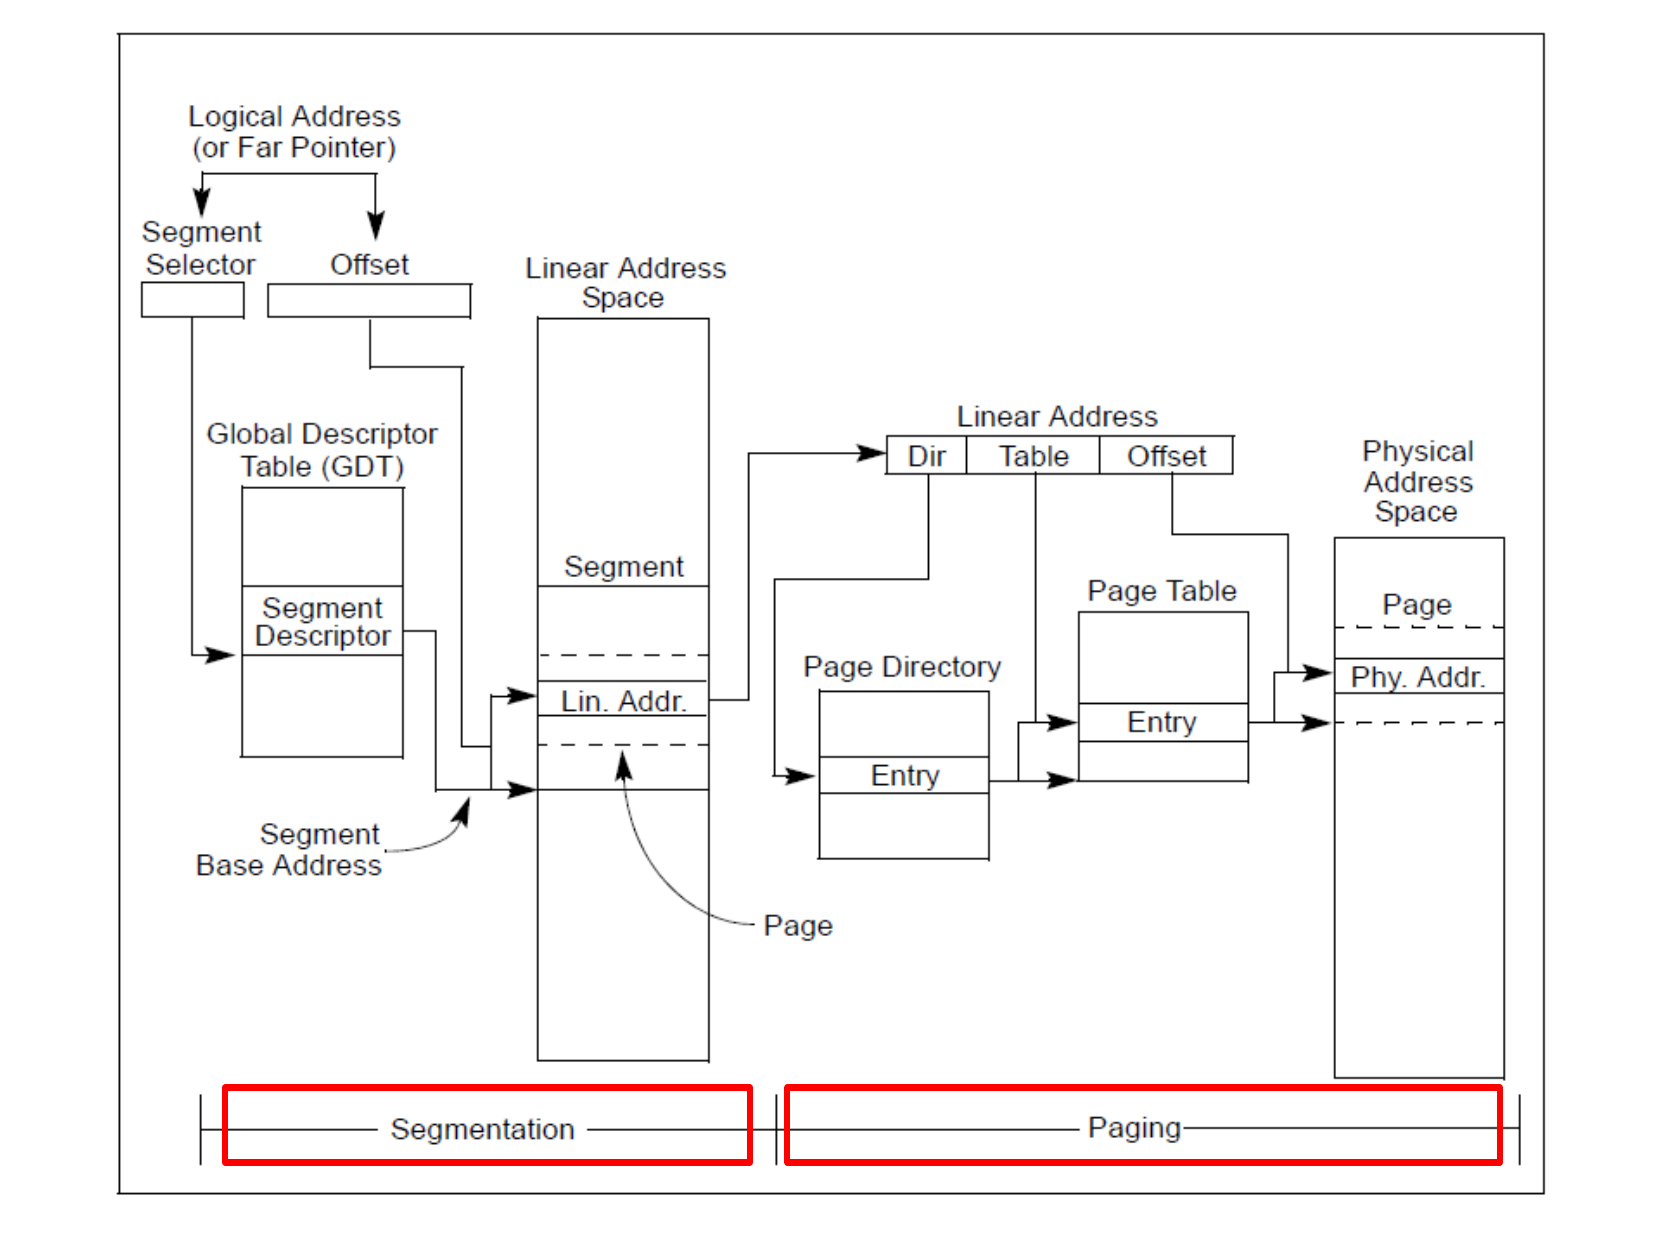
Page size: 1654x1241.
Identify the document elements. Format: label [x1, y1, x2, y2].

picture [112, 23, 1559, 1201]
